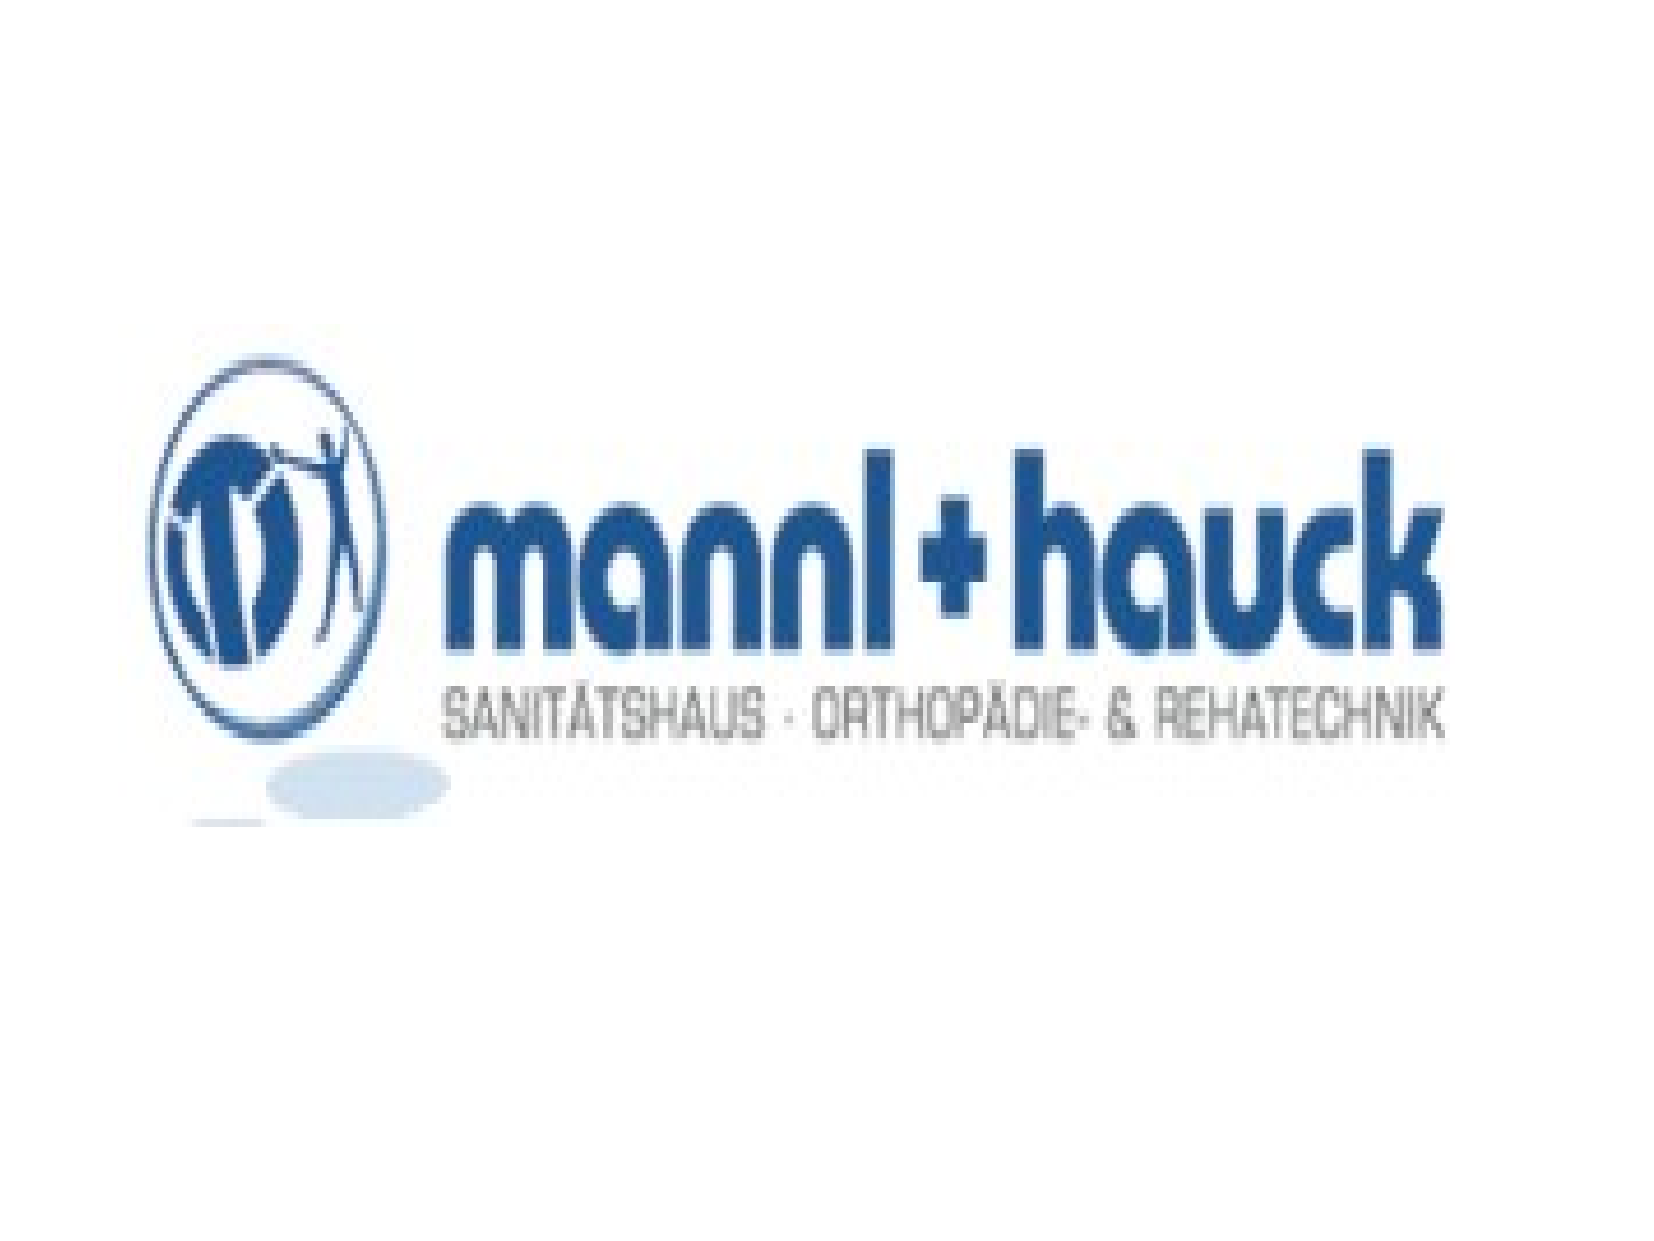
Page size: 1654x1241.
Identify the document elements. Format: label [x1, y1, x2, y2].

picture [118, 324, 1506, 827]
